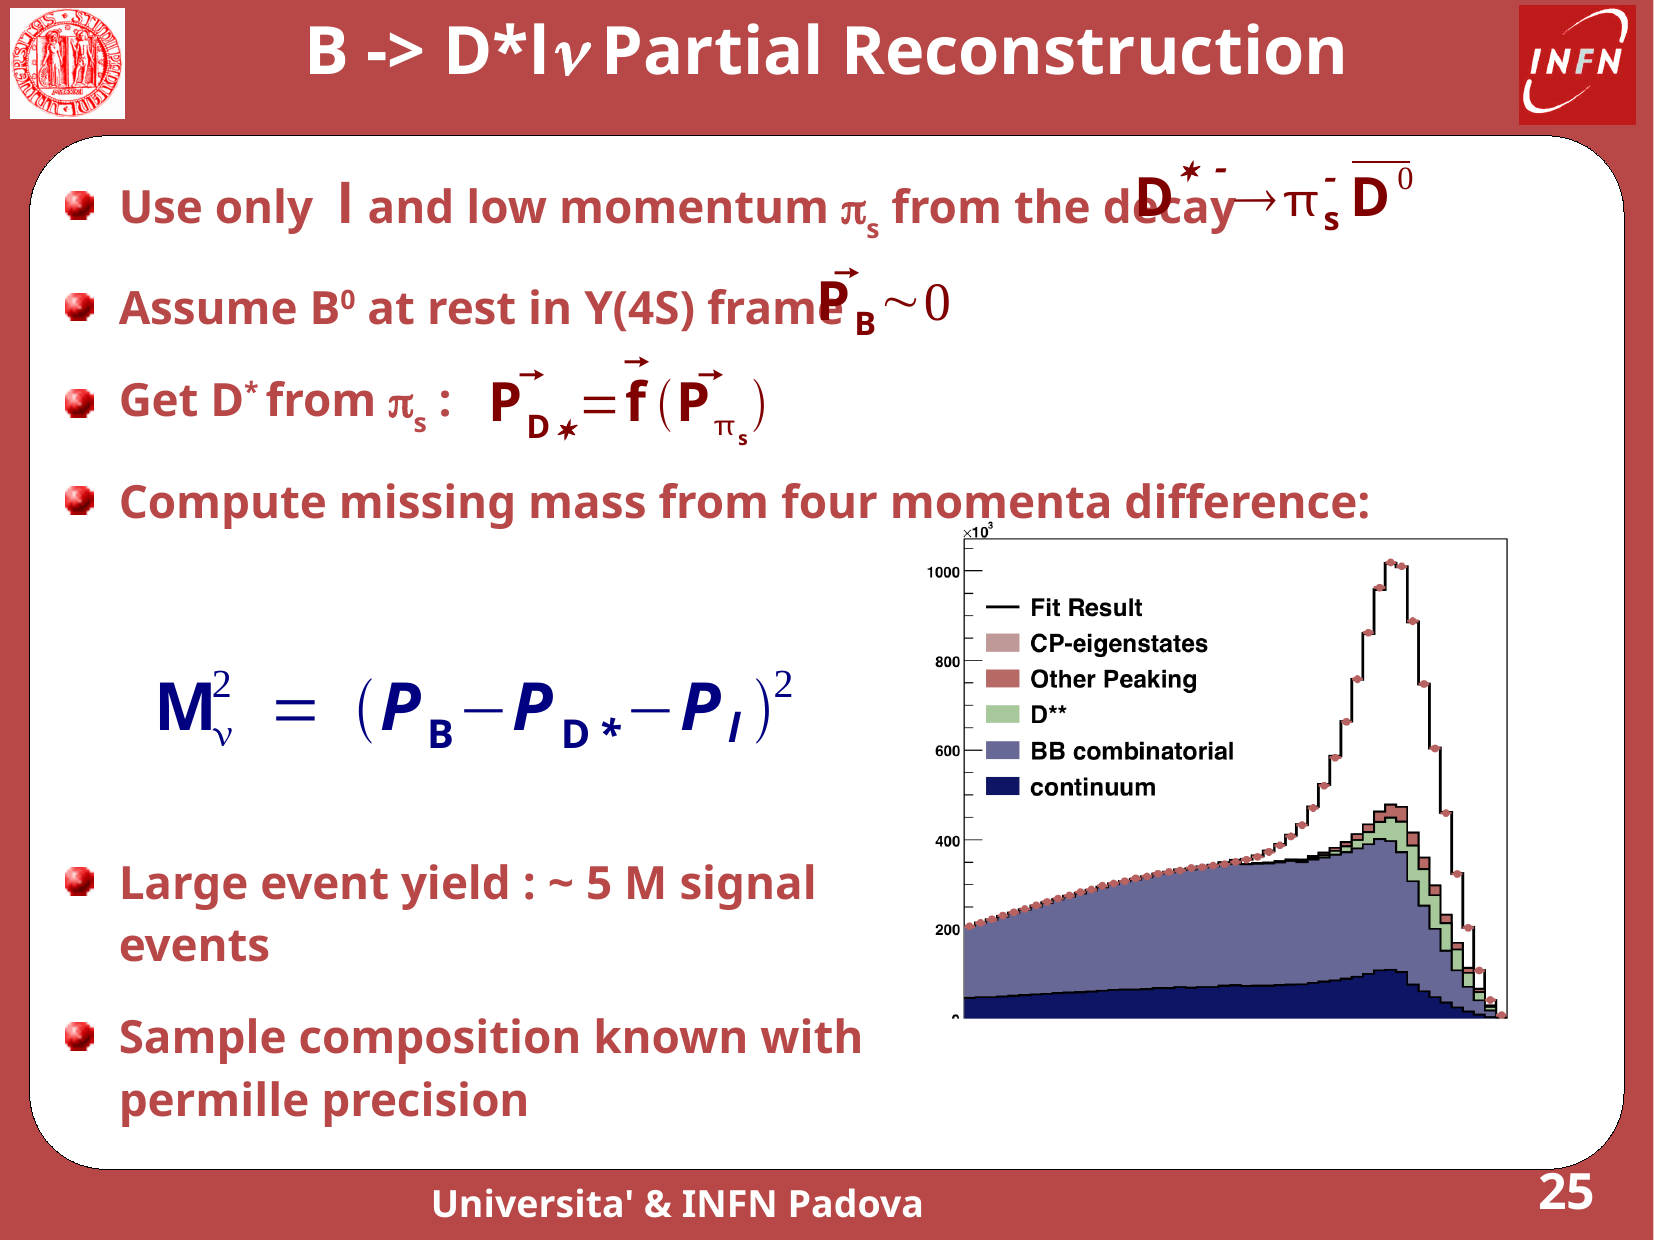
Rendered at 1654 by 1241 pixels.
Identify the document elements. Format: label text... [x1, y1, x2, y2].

list Large event yield : ~ 5 M signal events Sample composition known with permille precision [38, 850, 945, 1093]
chart [482, 354, 774, 458]
chart [147, 661, 800, 772]
picture [889, 562, 1582, 1152]
chart [783, 265, 957, 355]
chart [1128, 147, 1419, 250]
title B -> D*ln Partial Reconstruction [82, 0, 1571, 99]
list Use only l and low momentum ps from the decay Assume B0 at rest in Y(4S) frame Get D* from ps : Compute missing mass from four momenta difference: [38, 165, 1625, 562]
